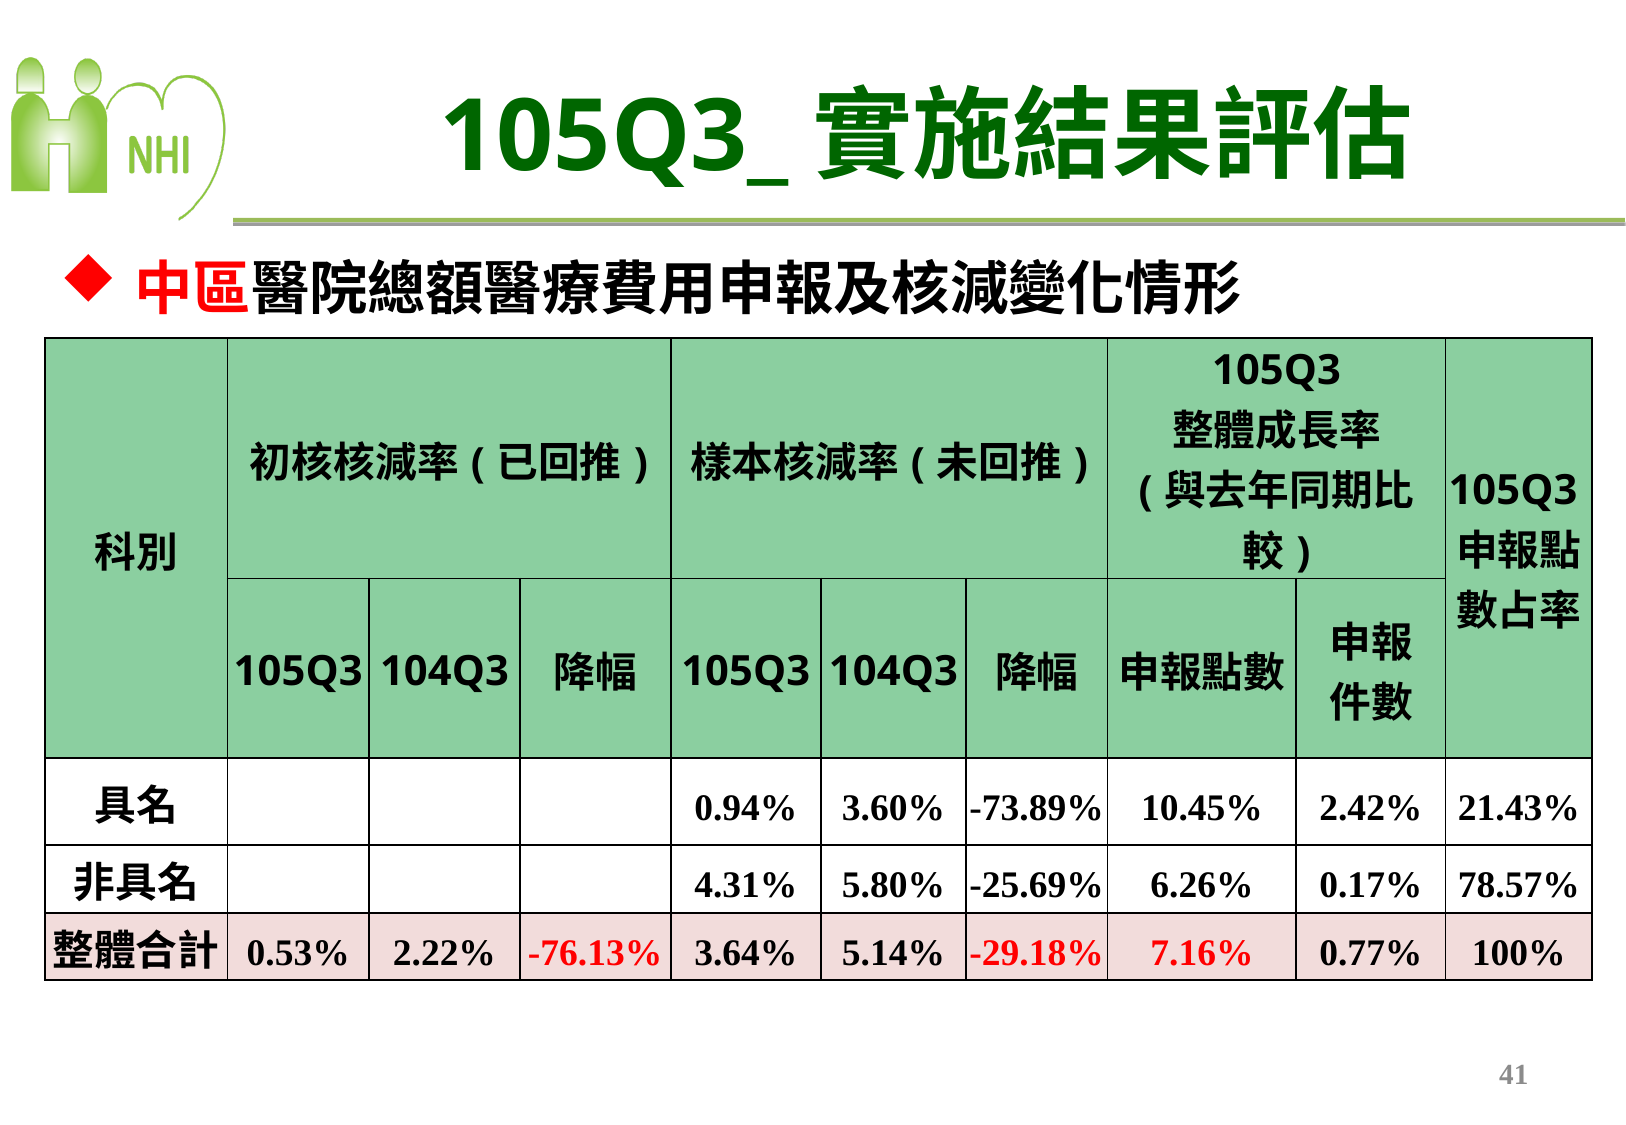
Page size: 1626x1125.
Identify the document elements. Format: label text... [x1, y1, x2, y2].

table_cell 非具名 [46, 846, 227, 912]
table_cell -73.89% [967, 759, 1107, 844]
table_cell [228, 846, 368, 912]
table_cell 5.14% [822, 914, 965, 979]
table_header 樣本核減率(未回推) [672, 339, 1107, 578]
table_cell -29.18% [967, 914, 1107, 979]
table_cell 104Q3 [822, 579, 965, 757]
table_header 科別 [46, 339, 227, 757]
table_cell 申報點數 [1108, 579, 1295, 757]
table_cell 申報 件數 [1297, 579, 1445, 757]
table_cell 105Q3 [228, 579, 368, 757]
table_header 105Q3 整體成長率 (與去年同期比較) [1108, 339, 1445, 578]
table_cell 104Q3 [370, 579, 519, 757]
slide_number <編號> [1164, 1042, 1544, 1103]
table_cell 具名 [46, 759, 227, 844]
table_cell [521, 846, 670, 912]
table_cell [521, 759, 670, 844]
table_cell -76.13% [521, 914, 670, 979]
table_cell 2.22% [370, 914, 519, 979]
table_cell 降幅 [967, 579, 1107, 757]
table_cell [228, 759, 368, 844]
table_cell 5.80% [822, 846, 965, 912]
table_cell [370, 759, 519, 844]
table_cell 3.60% [822, 759, 965, 844]
table_cell 100% [1446, 914, 1591, 979]
table_cell [370, 846, 519, 912]
table_cell 0.94% [672, 759, 820, 844]
table_cell 105Q3 [672, 579, 820, 757]
table_cell 0.53% [228, 914, 368, 979]
table_cell 78.57% [1446, 846, 1591, 912]
table_header 初核核減率(已回推) [228, 339, 670, 578]
table_cell 0.77% [1297, 914, 1445, 979]
table_cell -25.69% [967, 846, 1107, 912]
table_cell 4.31% [672, 846, 820, 912]
table_cell 21.43% [1446, 759, 1591, 844]
table_header 105Q3申報點數占率 [1446, 339, 1591, 757]
table_cell 2.42% [1297, 759, 1445, 844]
table_cell 3.64% [672, 914, 820, 979]
table_cell 0.17% [1297, 846, 1445, 912]
table_cell 6.26% [1108, 846, 1295, 912]
table_cell 10.45% [1108, 759, 1295, 844]
table_cell 降幅 [521, 579, 670, 757]
text_box 中區醫院總額醫療費用申報及核減變化情形 [44, 243, 1522, 337]
text_box 105Q3_實施結果評估 [236, 39, 1616, 220]
picture [0, 42, 233, 233]
table_cell 整體合計 [46, 914, 227, 979]
table_cell 7.16% [1108, 914, 1295, 979]
